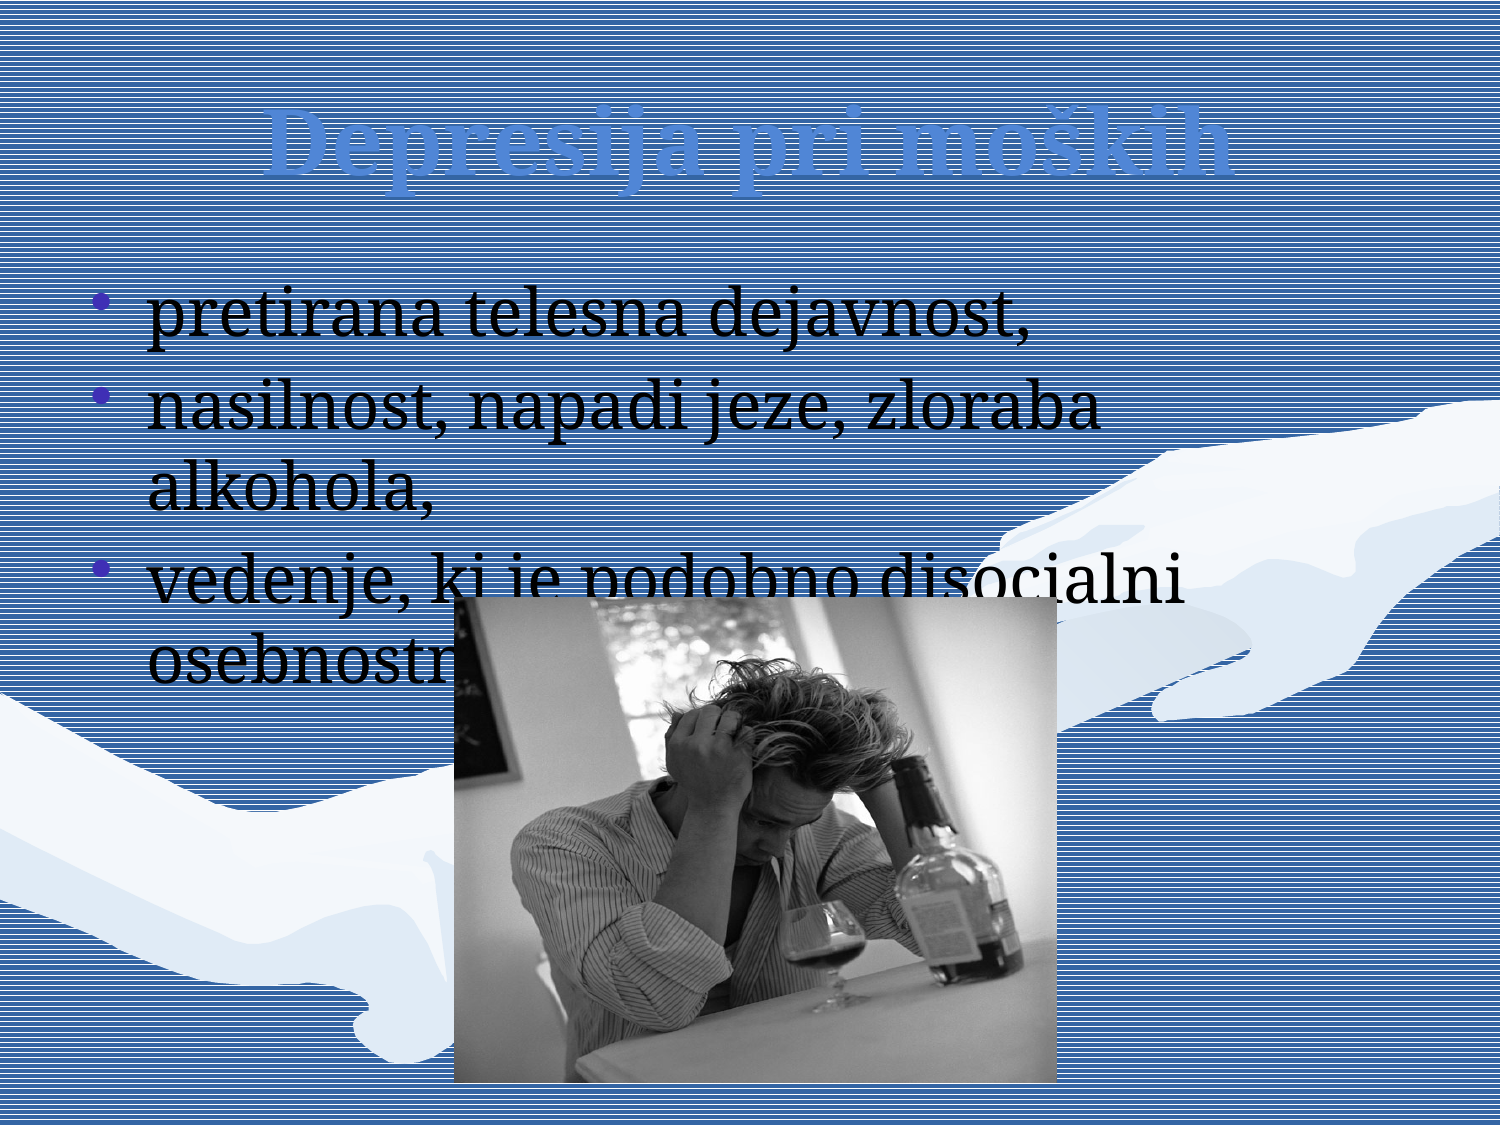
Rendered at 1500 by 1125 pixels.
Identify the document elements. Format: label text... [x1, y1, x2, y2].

title Depresija pri moških [75, 45, 1425, 233]
list pretirana telesna dejavnost, nasilnost, napadi jeze, zloraba alkohola, vedenje, ki je podobno disocialni osebnostni motnji [75, 262, 1425, 563]
picture [454, 597, 1057, 1083]
